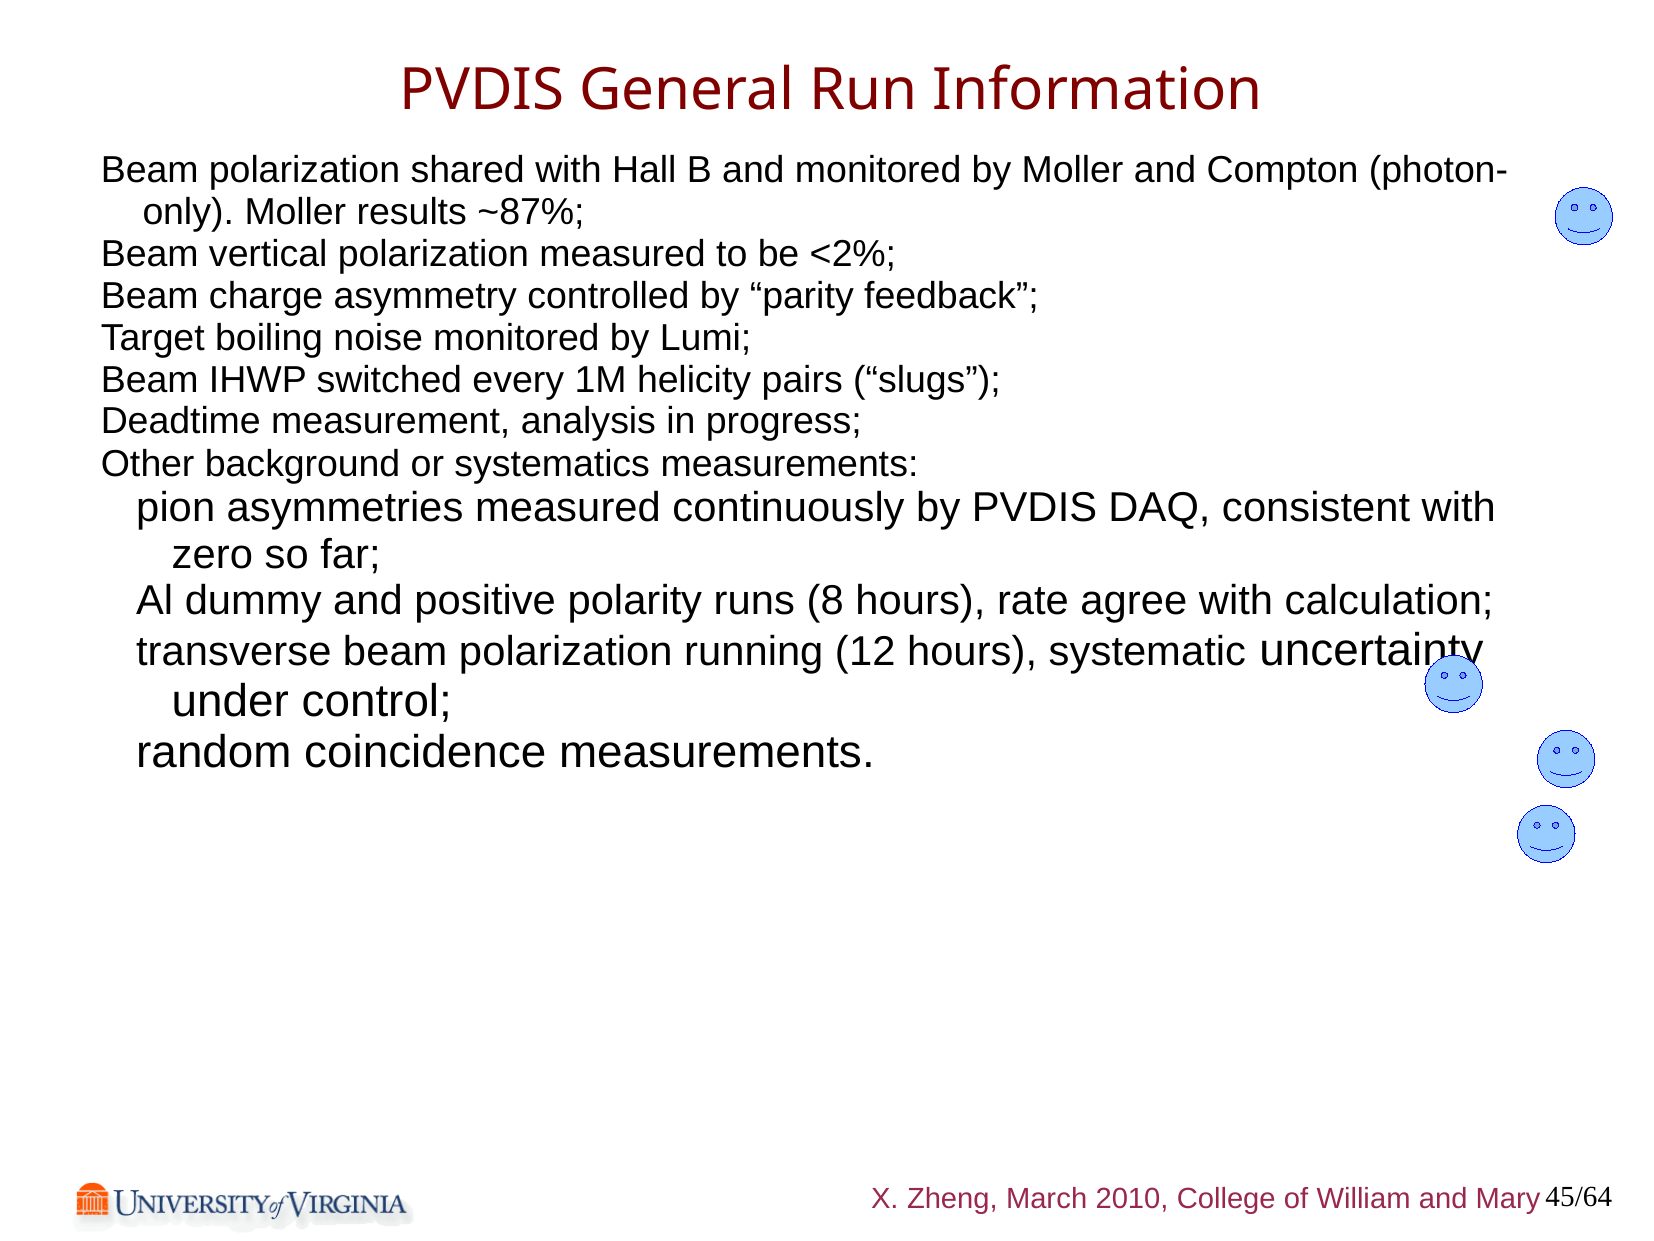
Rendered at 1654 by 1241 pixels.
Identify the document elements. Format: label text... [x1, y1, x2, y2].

picture [53, 1165, 427, 1241]
text_box [1537, 730, 1595, 788]
text_box [1424, 655, 1483, 713]
text_box [1555, 187, 1613, 245]
title PVDIS General Run Information [87, 31, 1576, 140]
text_box Beam polarization shared with Hall B and monitored by Moller and Compton (photon-only). Moller results ~87%; Beam vertical polarization measured to be <2%; Beam charge asymmetry controlled by “parity feedback”; Target boiling noise monitored by Lumi; Beam IHWP switched every 1M helicity pairs (“slugs”); Deadtime measurement, analysis in progress; Other background or systematics measurements: pion asymmetries measured continuously by PVDIS DAQ, consistent with zero so far; Al dummy and positive polarity runs (8 hours), rate agree with calculation; transverse beam polarization running (12 hours), systematic uncertainty under control; random coincidence measurements. [85, 140, 1594, 1133]
text_box [1517, 805, 1576, 863]
